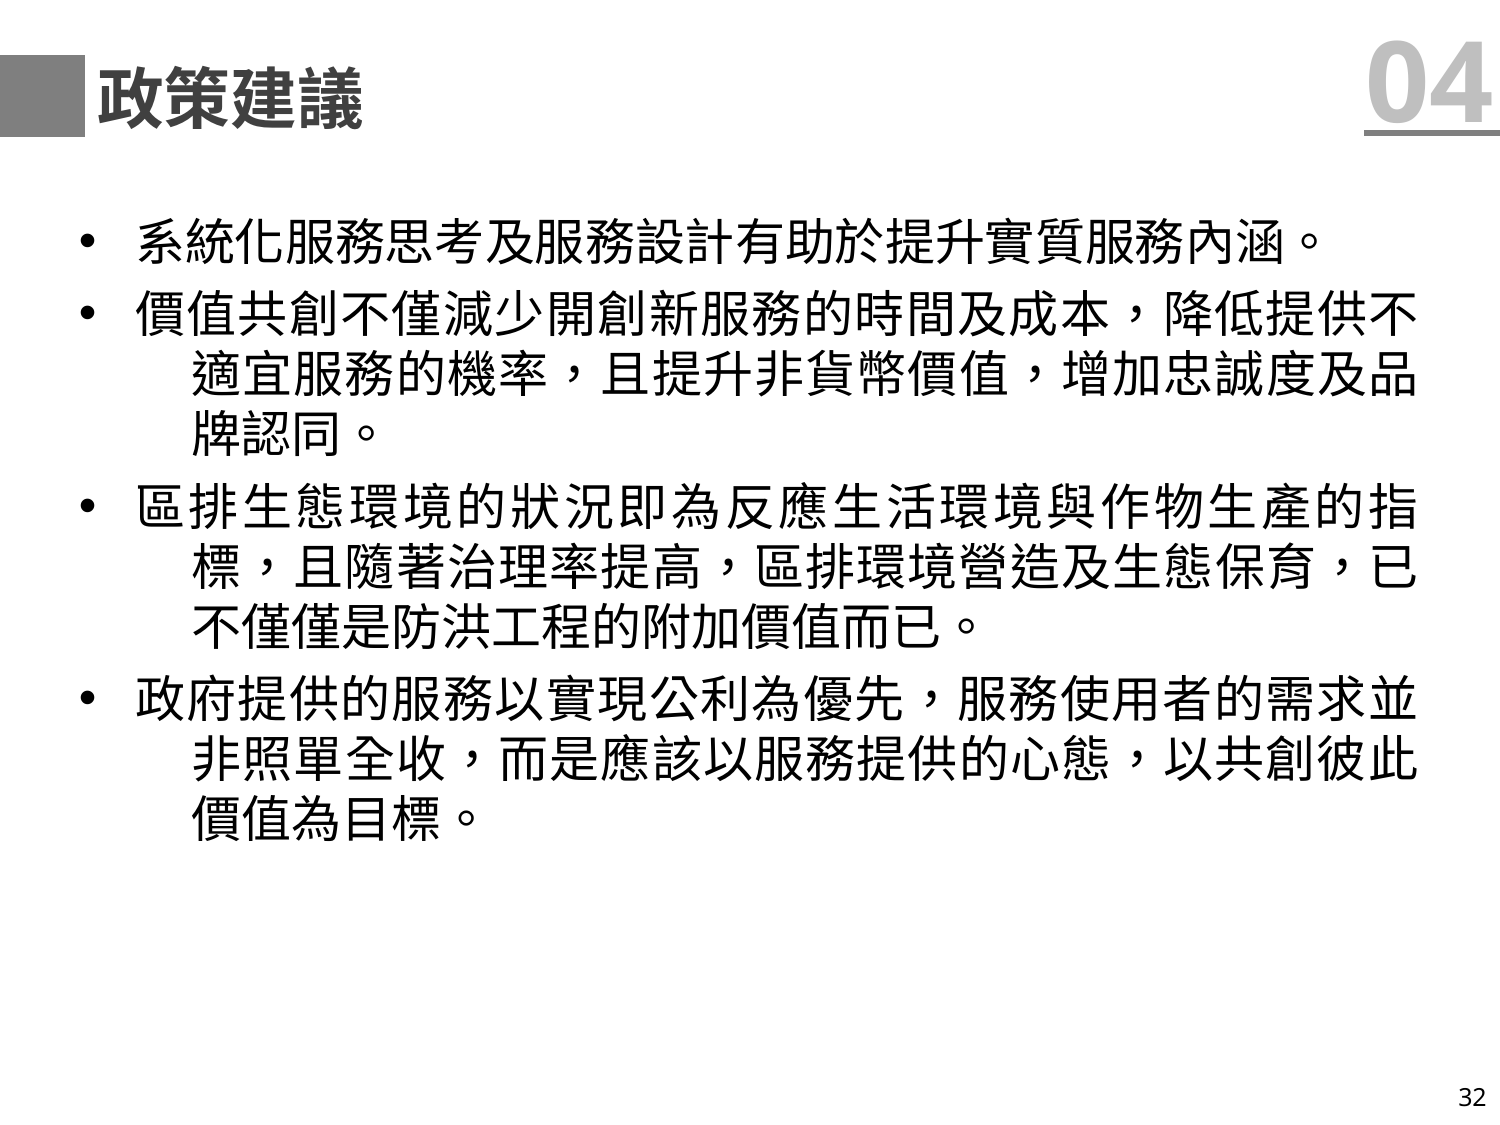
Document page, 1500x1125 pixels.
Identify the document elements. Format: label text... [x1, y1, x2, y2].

text_box 32 [1443, 1074, 1500, 1125]
list 系統化服務思考及服務設計有助於提升實質服務內涵。 價值共創不僅減少開創新服務的時間及成本，降低提供不適宜服務的機率，且提升非貨幣價值，增加忠誠度及品牌認同。 區排生態環境的狀況即為反應生活環境與作物生產的指標，且隨著治理率提高，區排環境營造及生態保育，已不僅僅是防洪工程的附加價值而已。 政府提供的服務以實現公利為優先，服務使用者的需求並非照單全收，而是應該以服務提供的心態，以共創彼此價值為目標。 [63, 202, 1434, 1036]
title 政策建議 [82, 49, 1426, 142]
